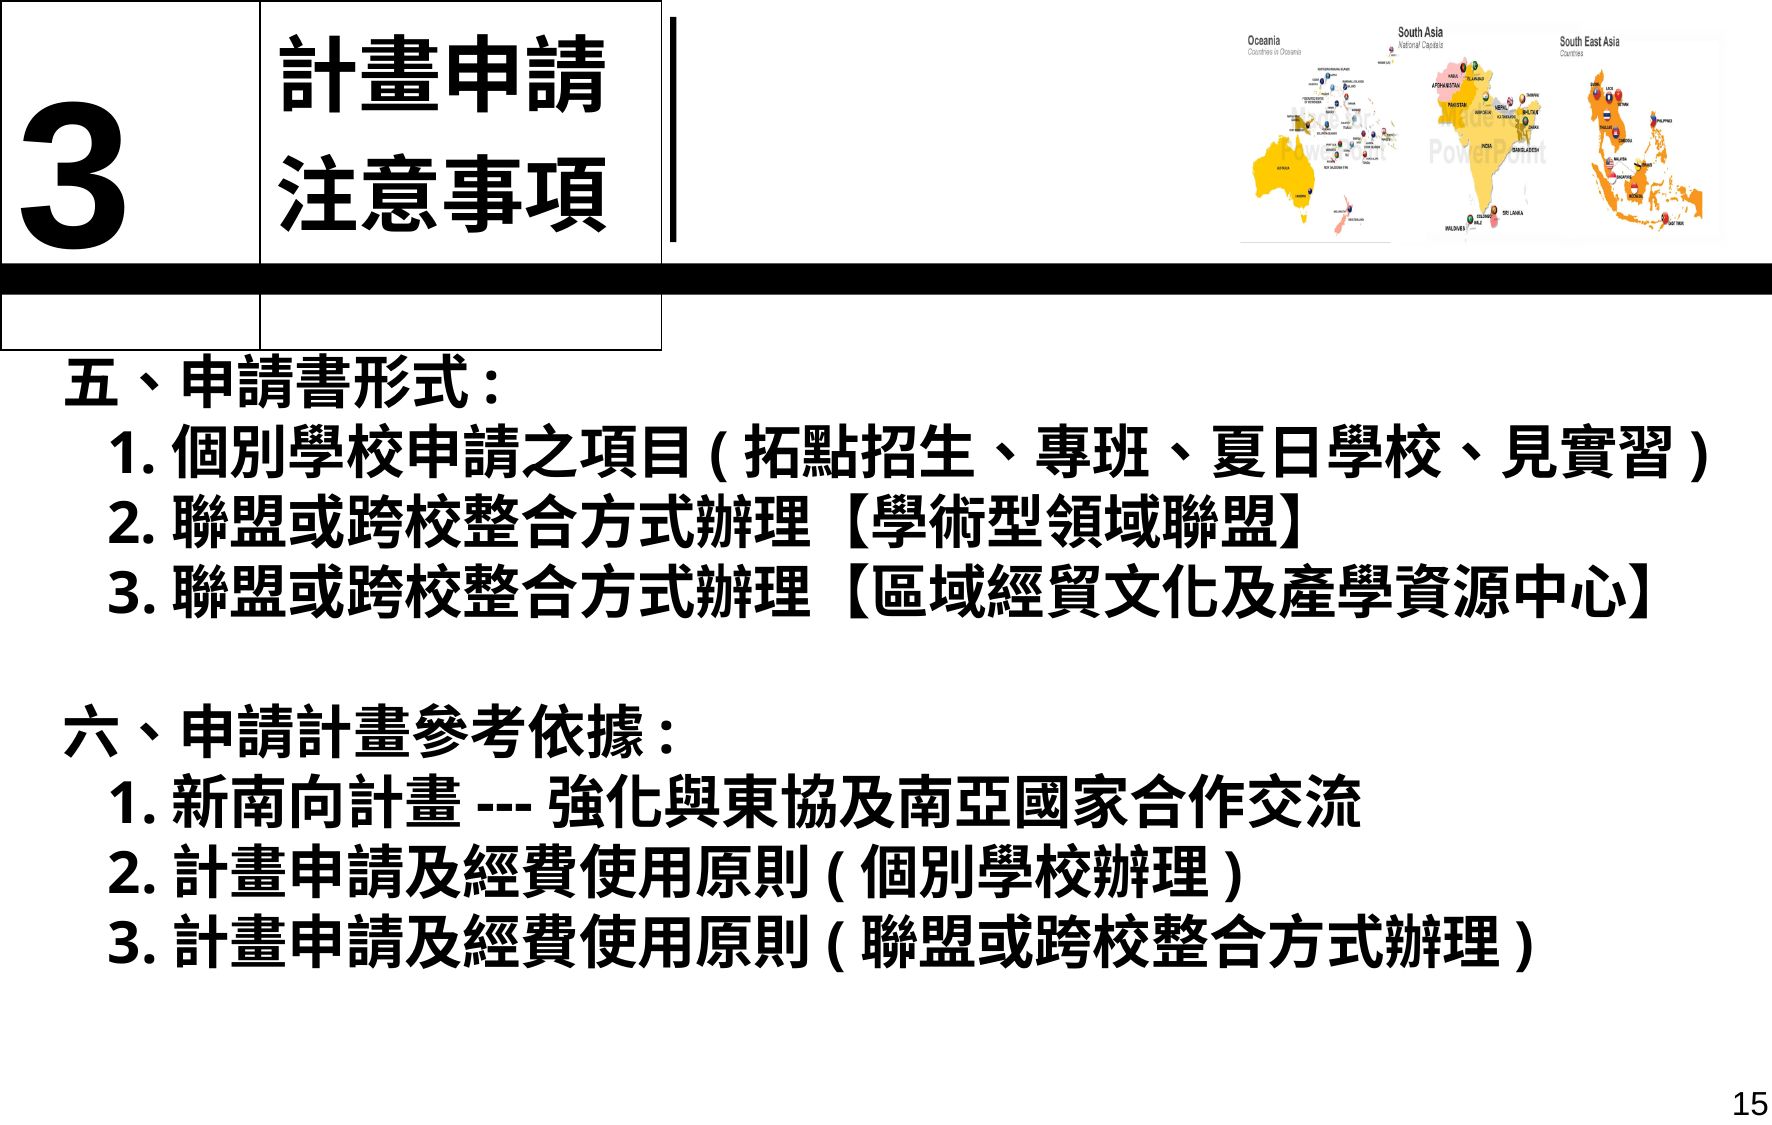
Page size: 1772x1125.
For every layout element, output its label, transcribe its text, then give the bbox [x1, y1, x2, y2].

text_box 五、申請書形式: 1.個別學校申請之項目(拓點招生、專班、夏日學校、見實習) 2.聯盟或跨校整合方式辦理【學術型領域聯盟】 3.聯盟或跨校整合方式辦理【區域經貿文化及產學資源中心】 六、申請計畫參考依據: 1.新南向計畫---強化與東協及南亞國家合作交流 2.計畫申請及經費使用原則(個別學校辦理) 3.計畫申請及經費使用原則(聯盟或跨校整合方式辦理) [47, 338, 1749, 1053]
slide_number <編號> [1370, 1074, 1772, 1125]
table_header 計畫申請注意事項 [261, 2, 661, 338]
picture [1240, 16, 1730, 285]
table_header 3 [2, 2, 259, 349]
